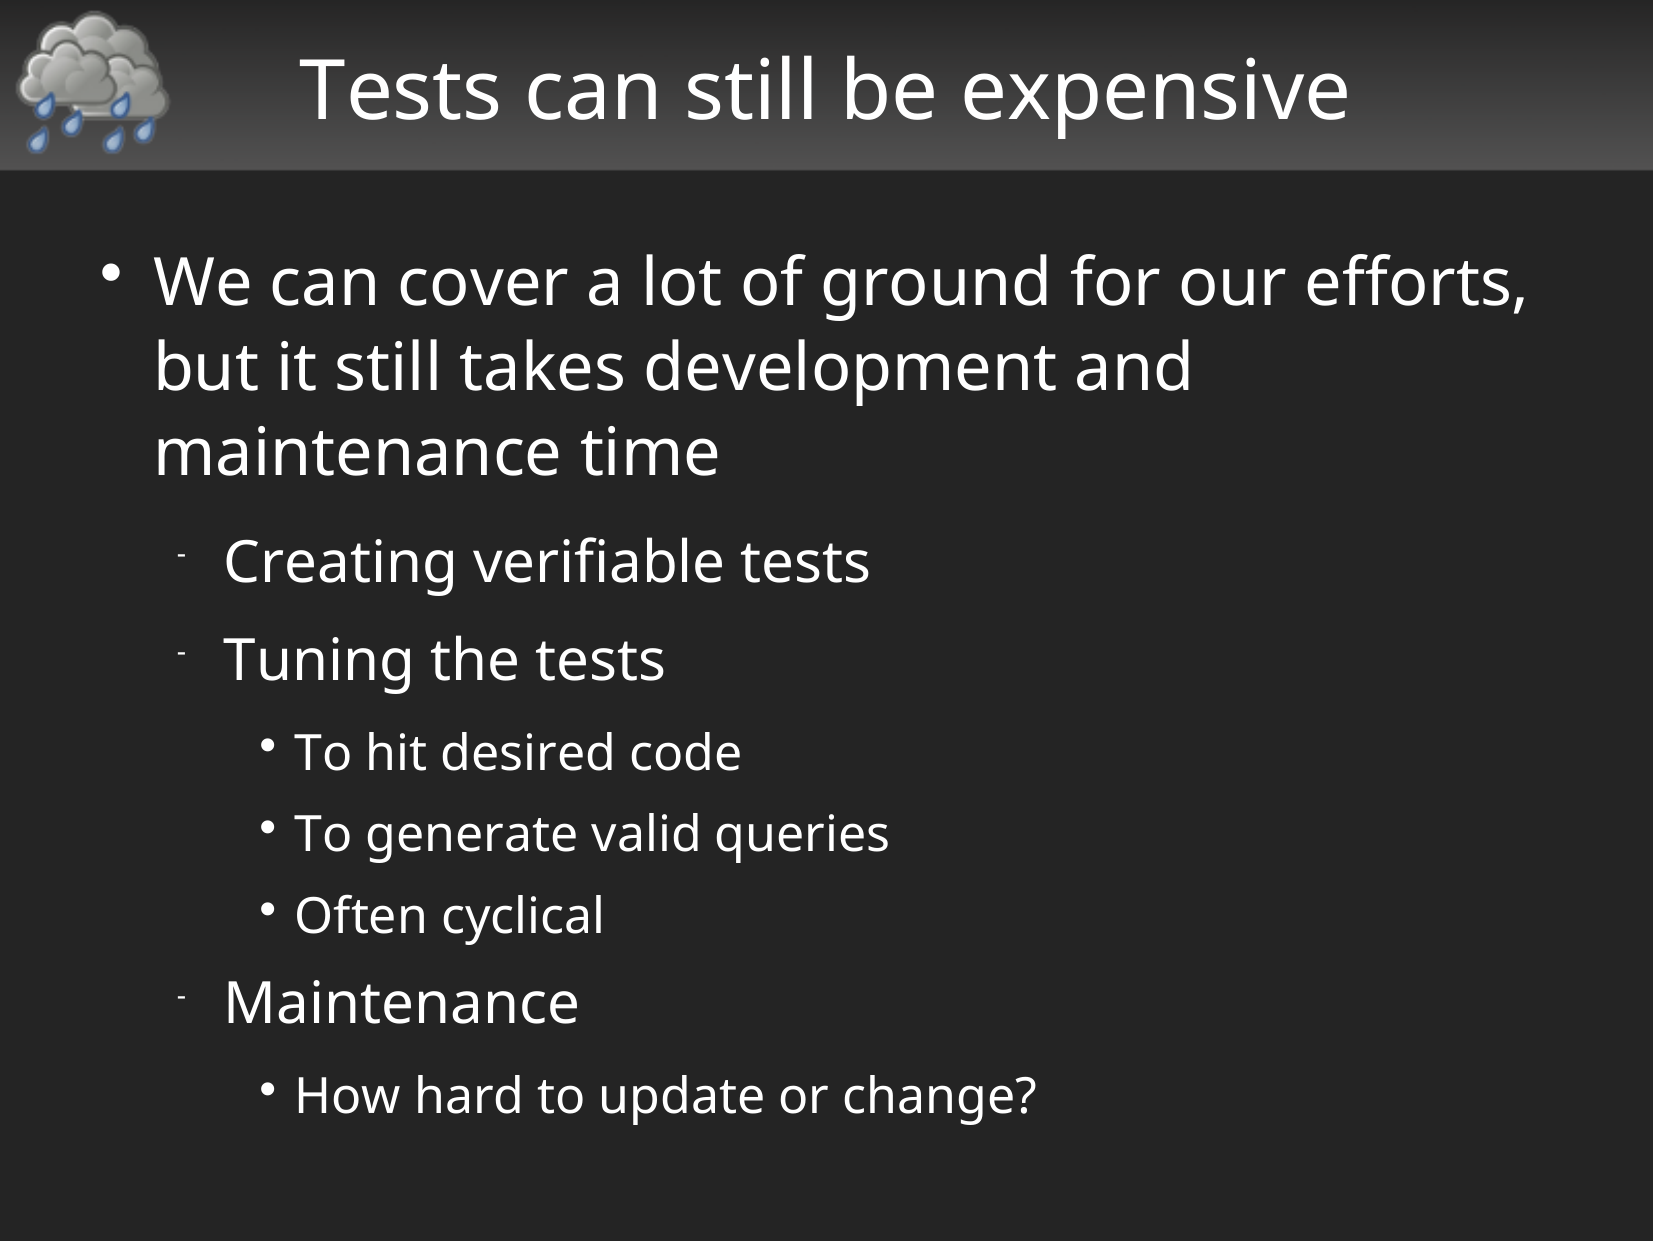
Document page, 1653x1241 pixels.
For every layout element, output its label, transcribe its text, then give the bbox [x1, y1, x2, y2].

title Tests can still be expensive [82, 39, 1570, 137]
picture [0, 0, 1653, 1241]
list We can cover a lot of ground for our efforts, but it still takes development and maintenance time Creating verifiable tests Tuning the tests To hit desired code To generate valid queries Often cyclical Maintenance How hard to update or change? [82, 236, 1570, 1042]
